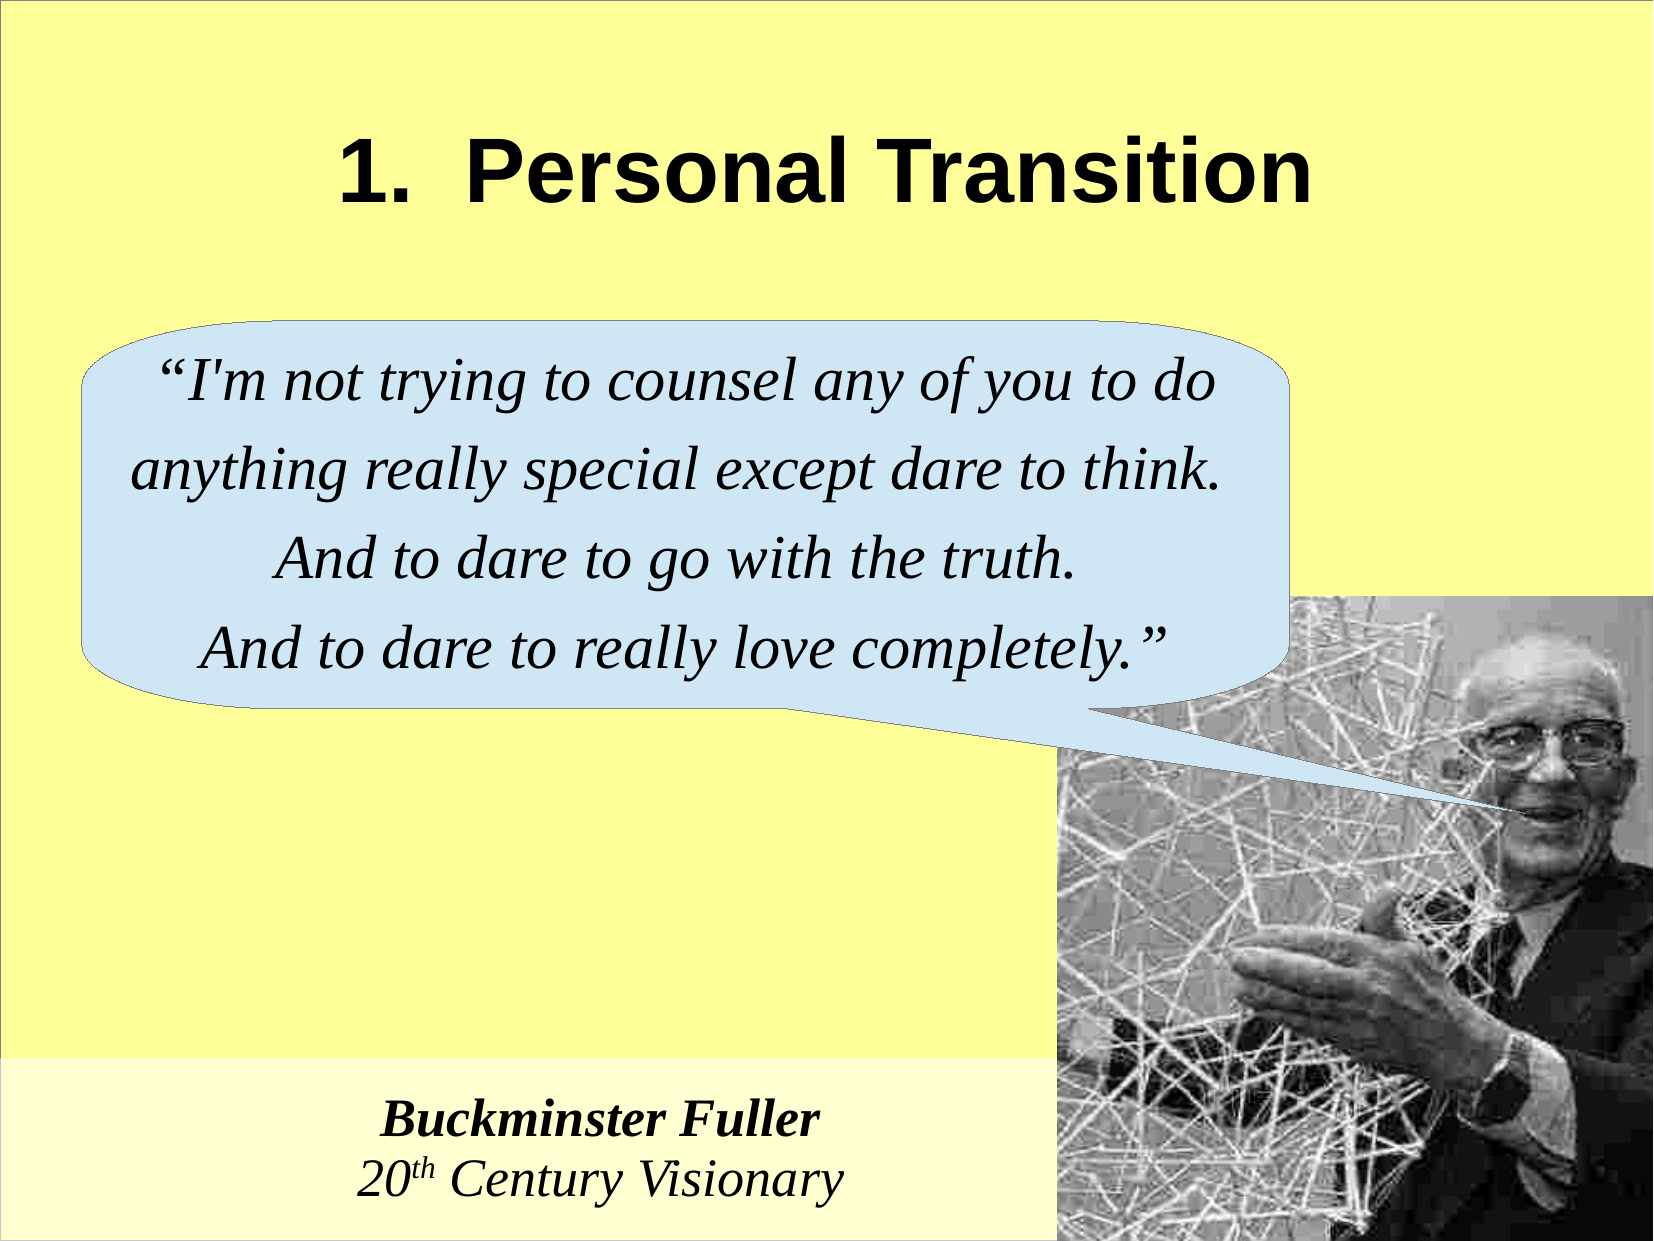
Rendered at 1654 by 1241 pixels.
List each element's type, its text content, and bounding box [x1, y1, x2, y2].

picture [1057, 596, 1653, 1241]
text_box Buckminster Fuller 20th Century Visionary [245, 1080, 957, 1240]
text_box [0, 0, 1653, 1241]
text_box “I'm not trying to counsel any of you to do anything really special except dare to think. And to dare to go with the truth. And to dare to really love completely.” [81, 320, 1526, 814]
text_box 1. Personal Transition [200, 129, 1453, 219]
